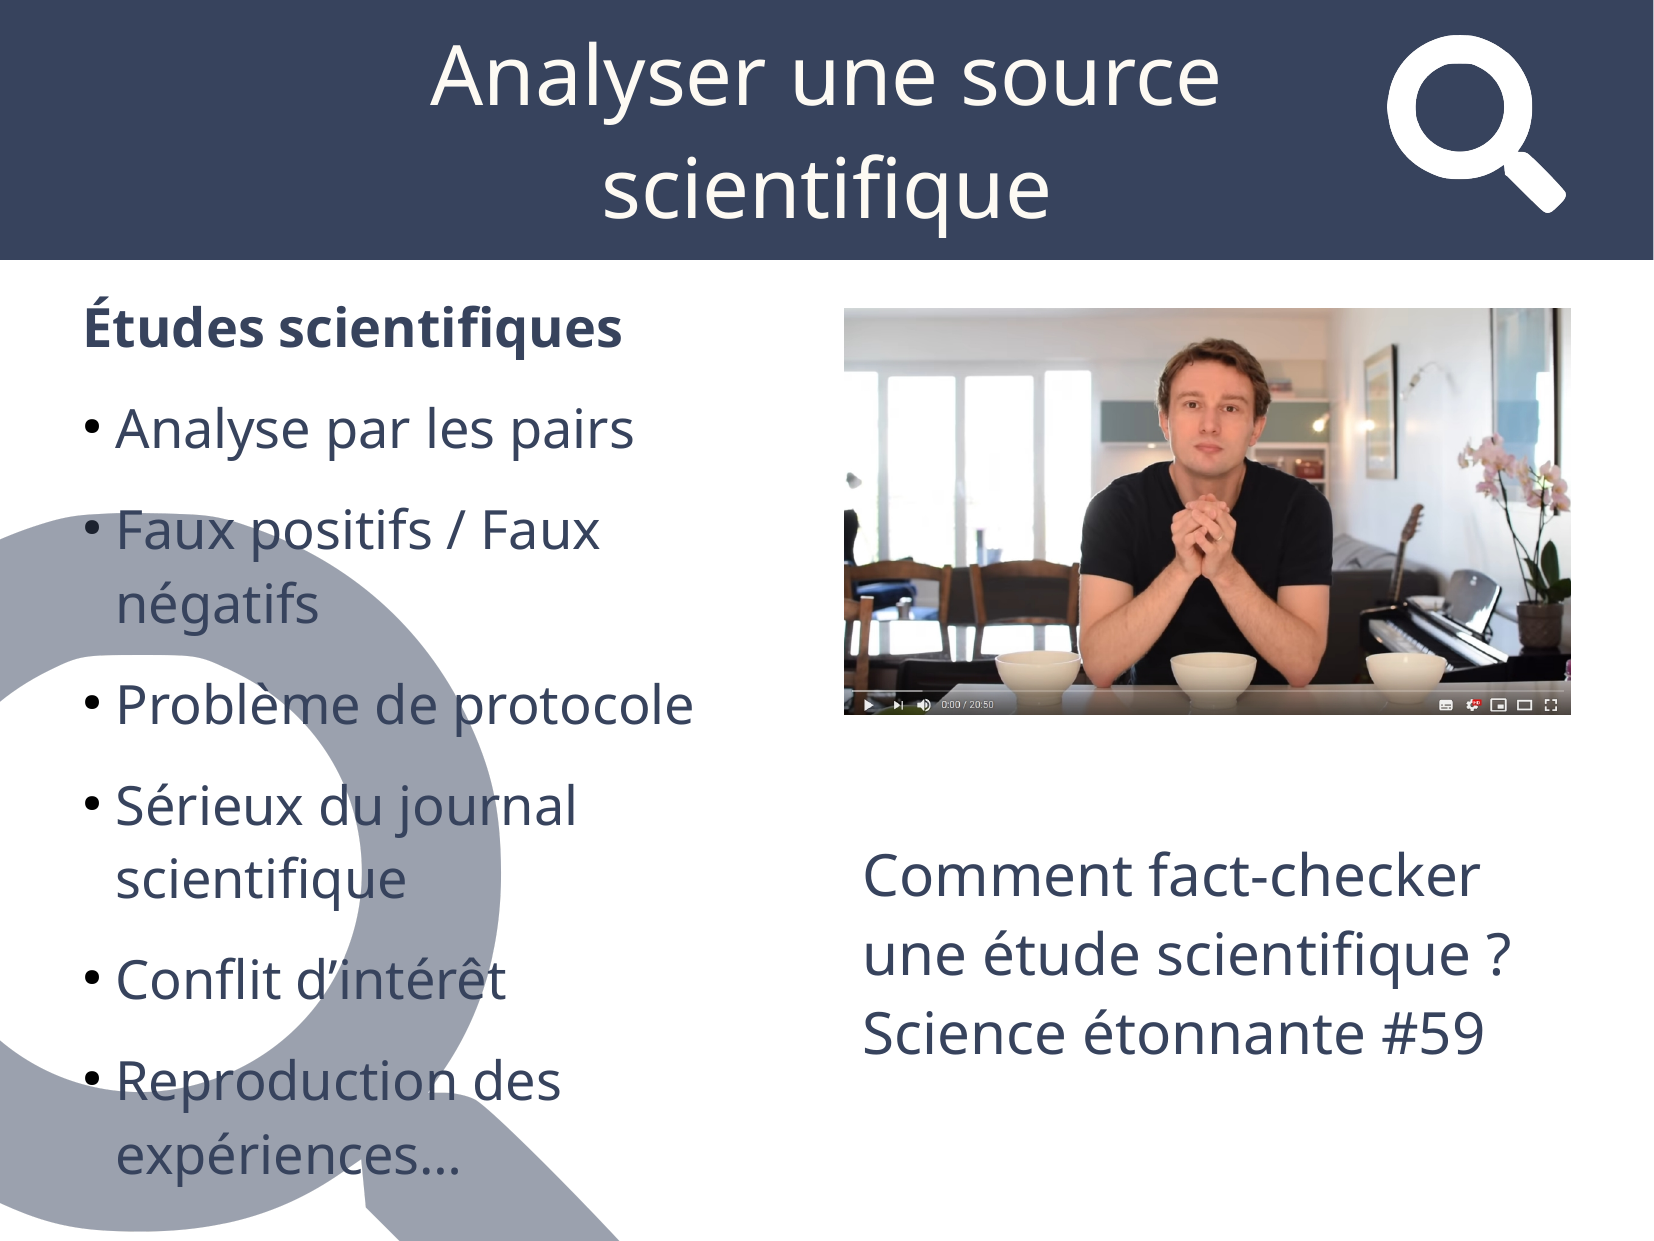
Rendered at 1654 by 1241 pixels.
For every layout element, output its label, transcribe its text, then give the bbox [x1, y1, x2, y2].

title Analyser une source scientifique [0, 0, 1654, 260]
list Études scientifiques Analyse par les pairs Faux positifs / Faux négatifs Problème de protocole Sérieux du journal scientifique Conflit d’intérêt Reproduction des expériences… [82, 290, 809, 1193]
picture [844, 308, 1571, 715]
list Comment fact-checker une étude scientifique ? Science étonnante #59 [845, 290, 1572, 1193]
picture [1387, 35, 1566, 213]
picture [0, 513, 669, 1241]
